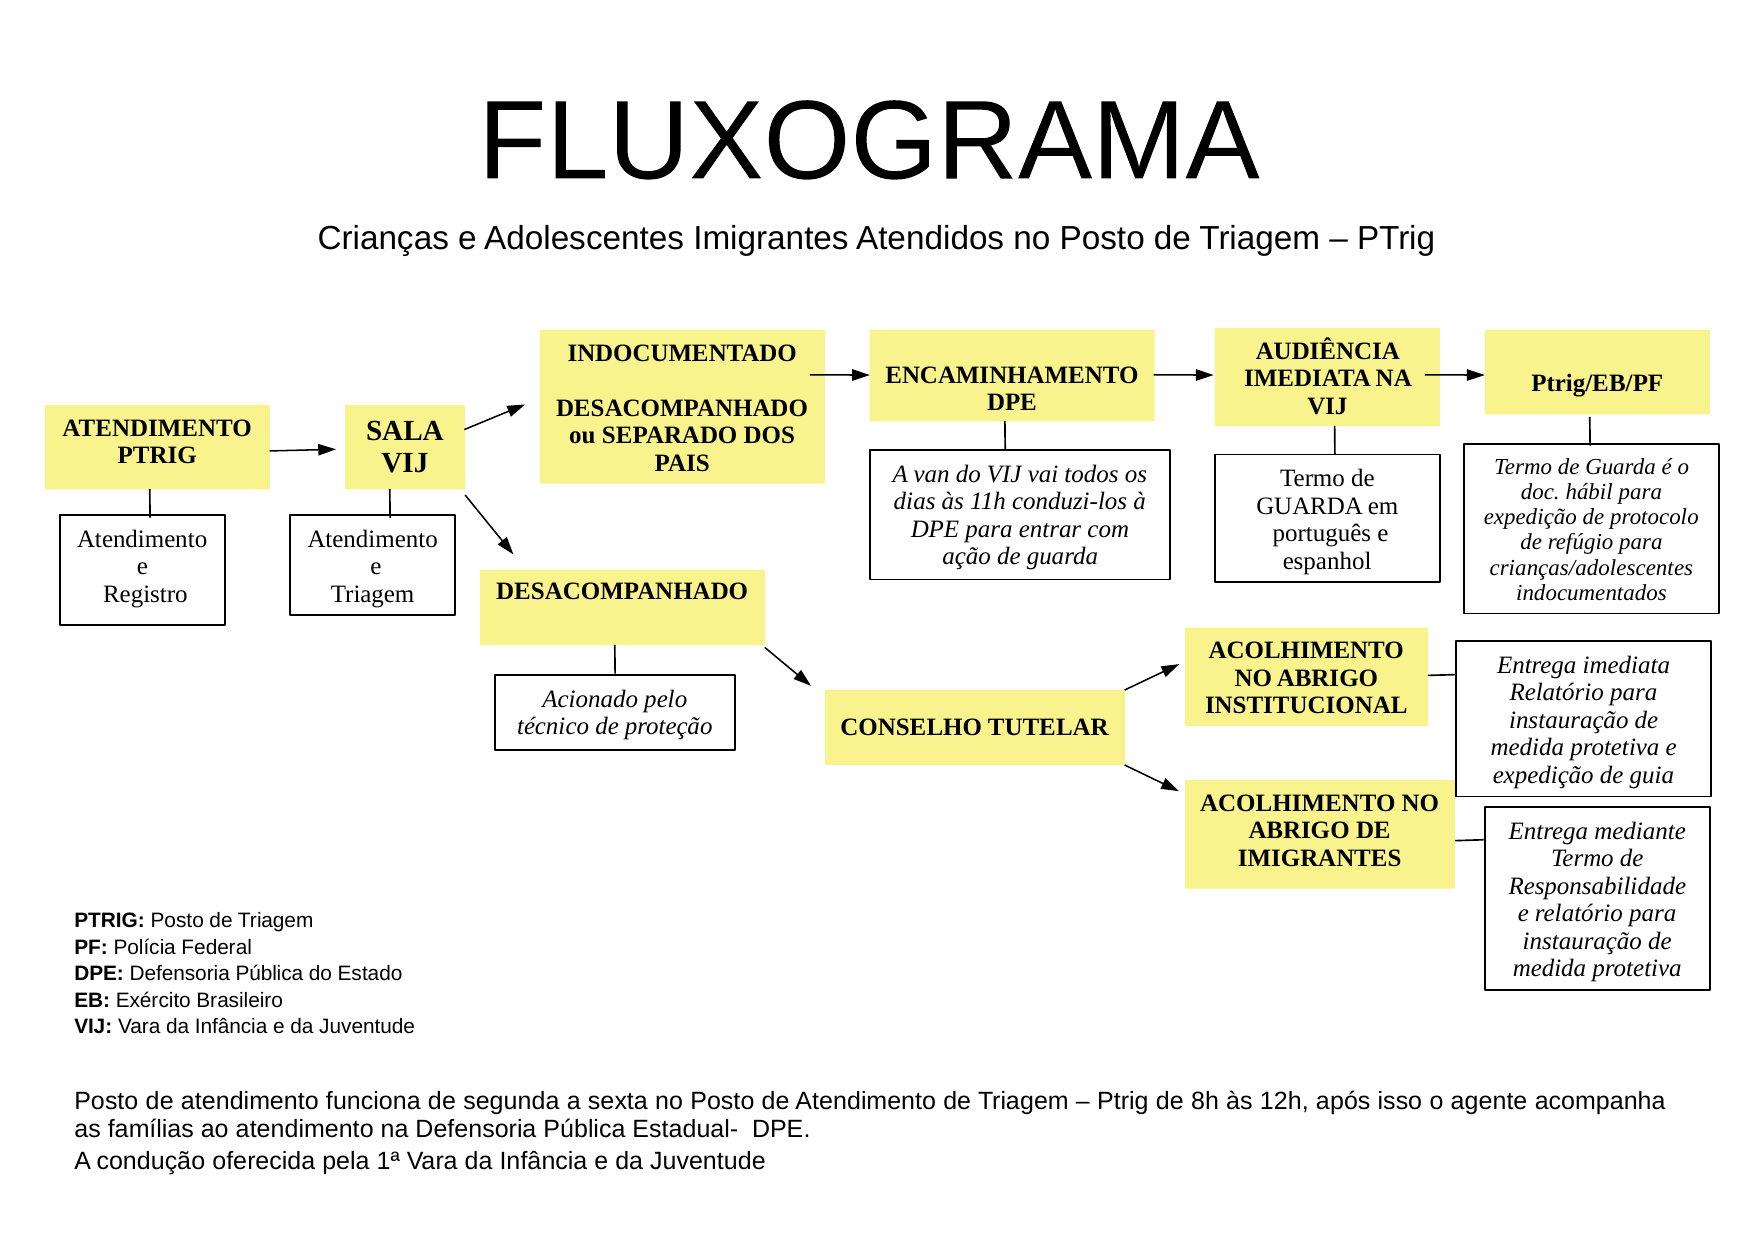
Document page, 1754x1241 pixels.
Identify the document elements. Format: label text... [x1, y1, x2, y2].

text_box FLUXOGRAMA [1101, 101, 1177, 179]
text_box Acionado pelo técnico de proteção [495, 675, 735, 751]
text_box ENCAMINHAMENTO DPE [869, 329, 1155, 422]
text_box Atendimento e Registro [59, 515, 225, 625]
text_box FLUXOGRAMA [555, 101, 605, 179]
text_box ATENDIMENTO PTRIG [44, 404, 270, 490]
text_box Entrega imediata Relatório para instauração de medida protetiva e expedição de guia [1456, 641, 1712, 797]
text_box Ptrig/EB/PF [1484, 329, 1710, 415]
text_box PTRIG: Posto de Triagem PF: Polícia Federal DPE: Defensoria Pública do Estado EB: Exército Brasileiro VIJ: Vara da Infância e da Juventude [59, 901, 435, 1064]
text_box FLUXOGRAMA [617, 101, 681, 180]
text_box FLUXOGRAMA [856, 100, 929, 180]
text_box Crianças e Adolescentes Imigrantes Atendidos no Posto de Triagem – PTrig [239, 209, 1515, 273]
text_box Posto de atendimento funciona de segunda a sexta no Posto de Atendimento de Triagem – Ptrig de 8h às 12h, após isso o agente acompanha as famílias ao atendimento na Defensoria Pública Estadual- DPE. A condução oferecida pela 1ª Vara da Infância e da Juventude [59, 1079, 1710, 1199]
text_box INDOCUMENTADO DESACOMPANHADO ou SEPARADO DOS PAIS [539, 329, 825, 484]
text_box Entrega mediante Termo de Responsabilidade e relatório para instauração de medida protetiva [1484, 807, 1710, 991]
text_box FLUXOGRAMA [1018, 101, 1093, 179]
text_box FLUXOGRAMA [487, 101, 542, 179]
text_box AUDIÊNCIA IMEDIATA NA VIJ [1214, 327, 1440, 427]
text_box SALA VIJ [345, 404, 466, 490]
text_box Termo de Guarda é o doc. hábil para expedição de protocolo de refúgio para crianças/adolescentes indocumentados [1464, 444, 1720, 614]
text_box ACOLHIMENTO NO ABRIGO INSTITUCIONAL [1184, 627, 1429, 726]
text_box FLUXOGRAMA [946, 101, 1013, 179]
text_box FLUXOGRAMA [691, 101, 762, 179]
text_box FLUXOGRAMA [768, 100, 846, 180]
text_box A van do VIJ vai todos os dias às 11h conduzi-los à DPE para entrar com ação de guarda [870, 450, 1171, 580]
text_box DESACOMPANHADO [479, 569, 765, 645]
text_box FLUXOGRAMA [1185, 101, 1260, 179]
text_box CONSELHO TUTELAR [824, 689, 1125, 766]
text_box ACOLHIMENTO NO ABRIGO DE IMIGRANTES [1184, 779, 1455, 889]
text_box Termo de GUARDA em português e espanhol [1214, 454, 1440, 583]
text_box Atendimento e Triagem [290, 515, 456, 615]
